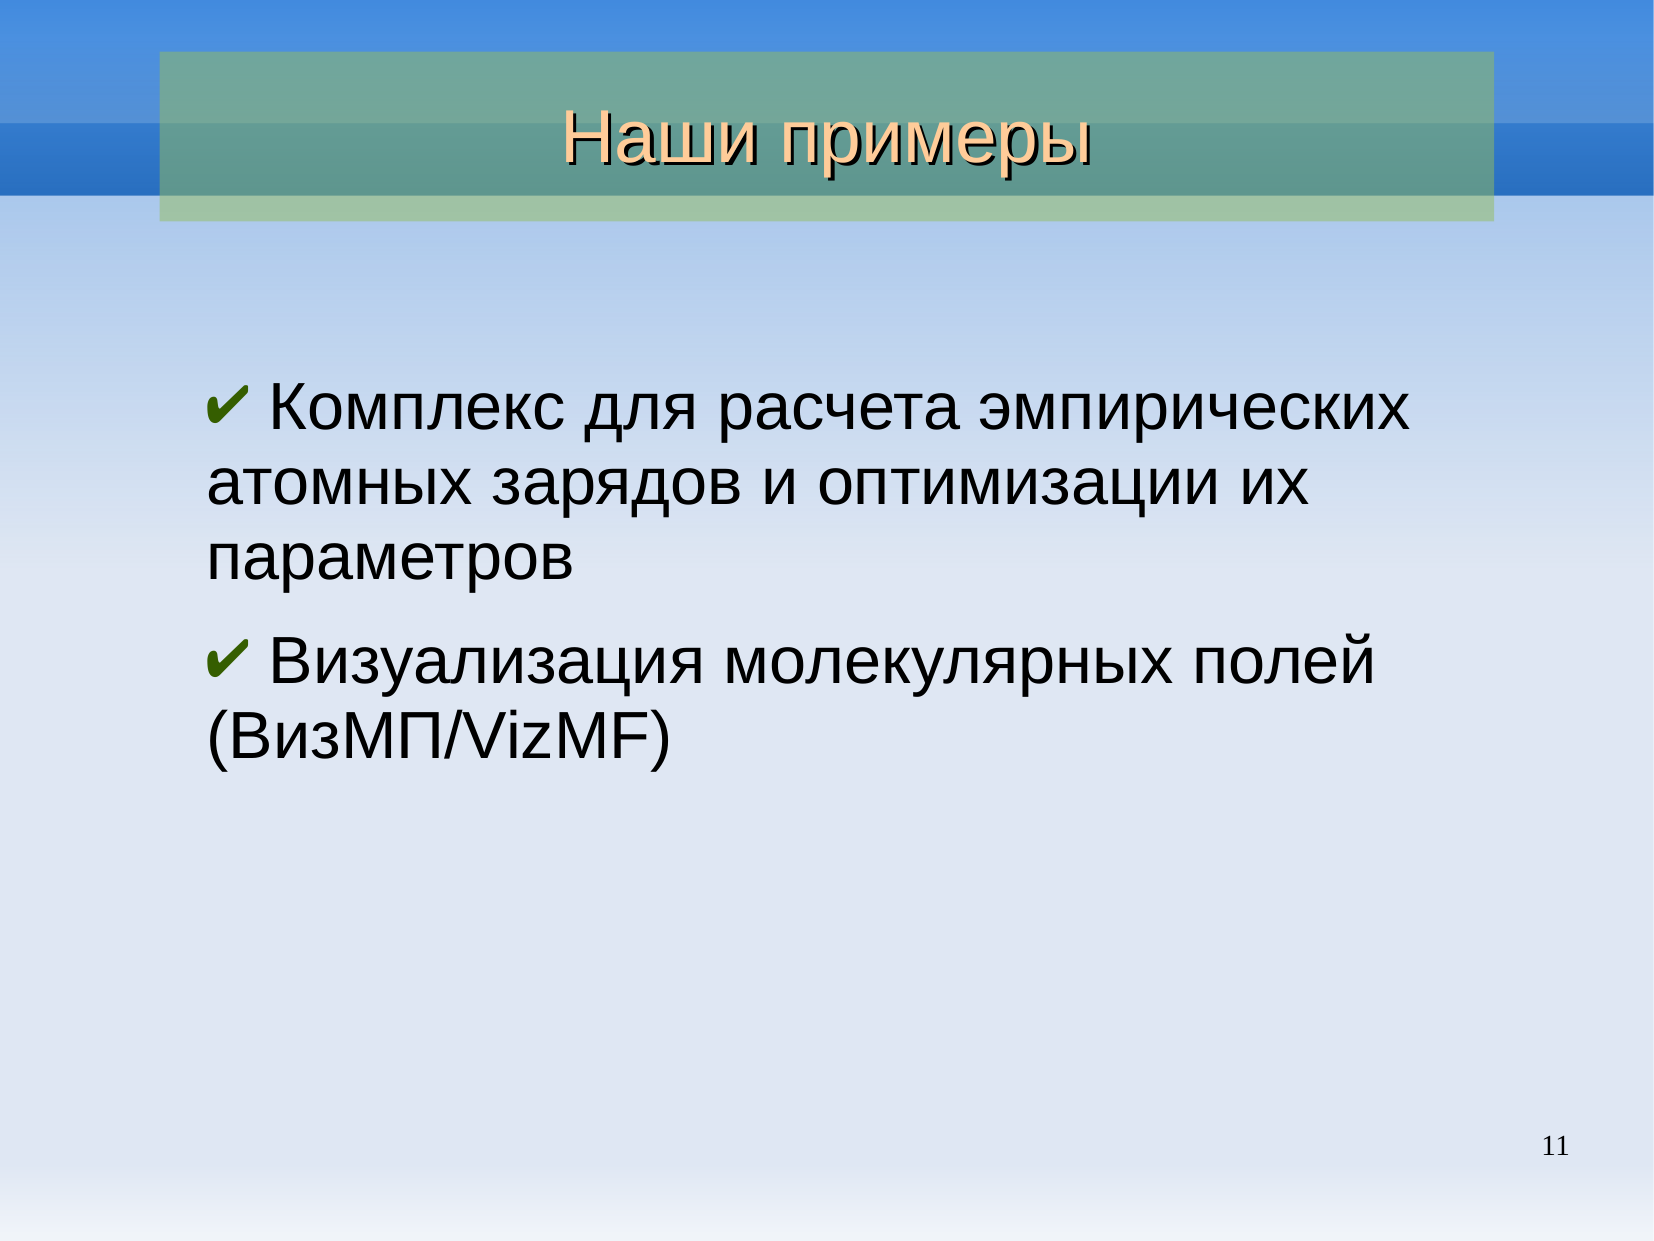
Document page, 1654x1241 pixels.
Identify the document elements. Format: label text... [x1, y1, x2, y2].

text_box Комплекс для расчета эмпирических атомных зарядов и оптимизации их параметров Визуализация молекулярных полей (ВизМП/VizMF) [191, 361, 1462, 780]
title Наши примеры [159, 51, 1495, 222]
picture [0, 0, 1654, 1241]
